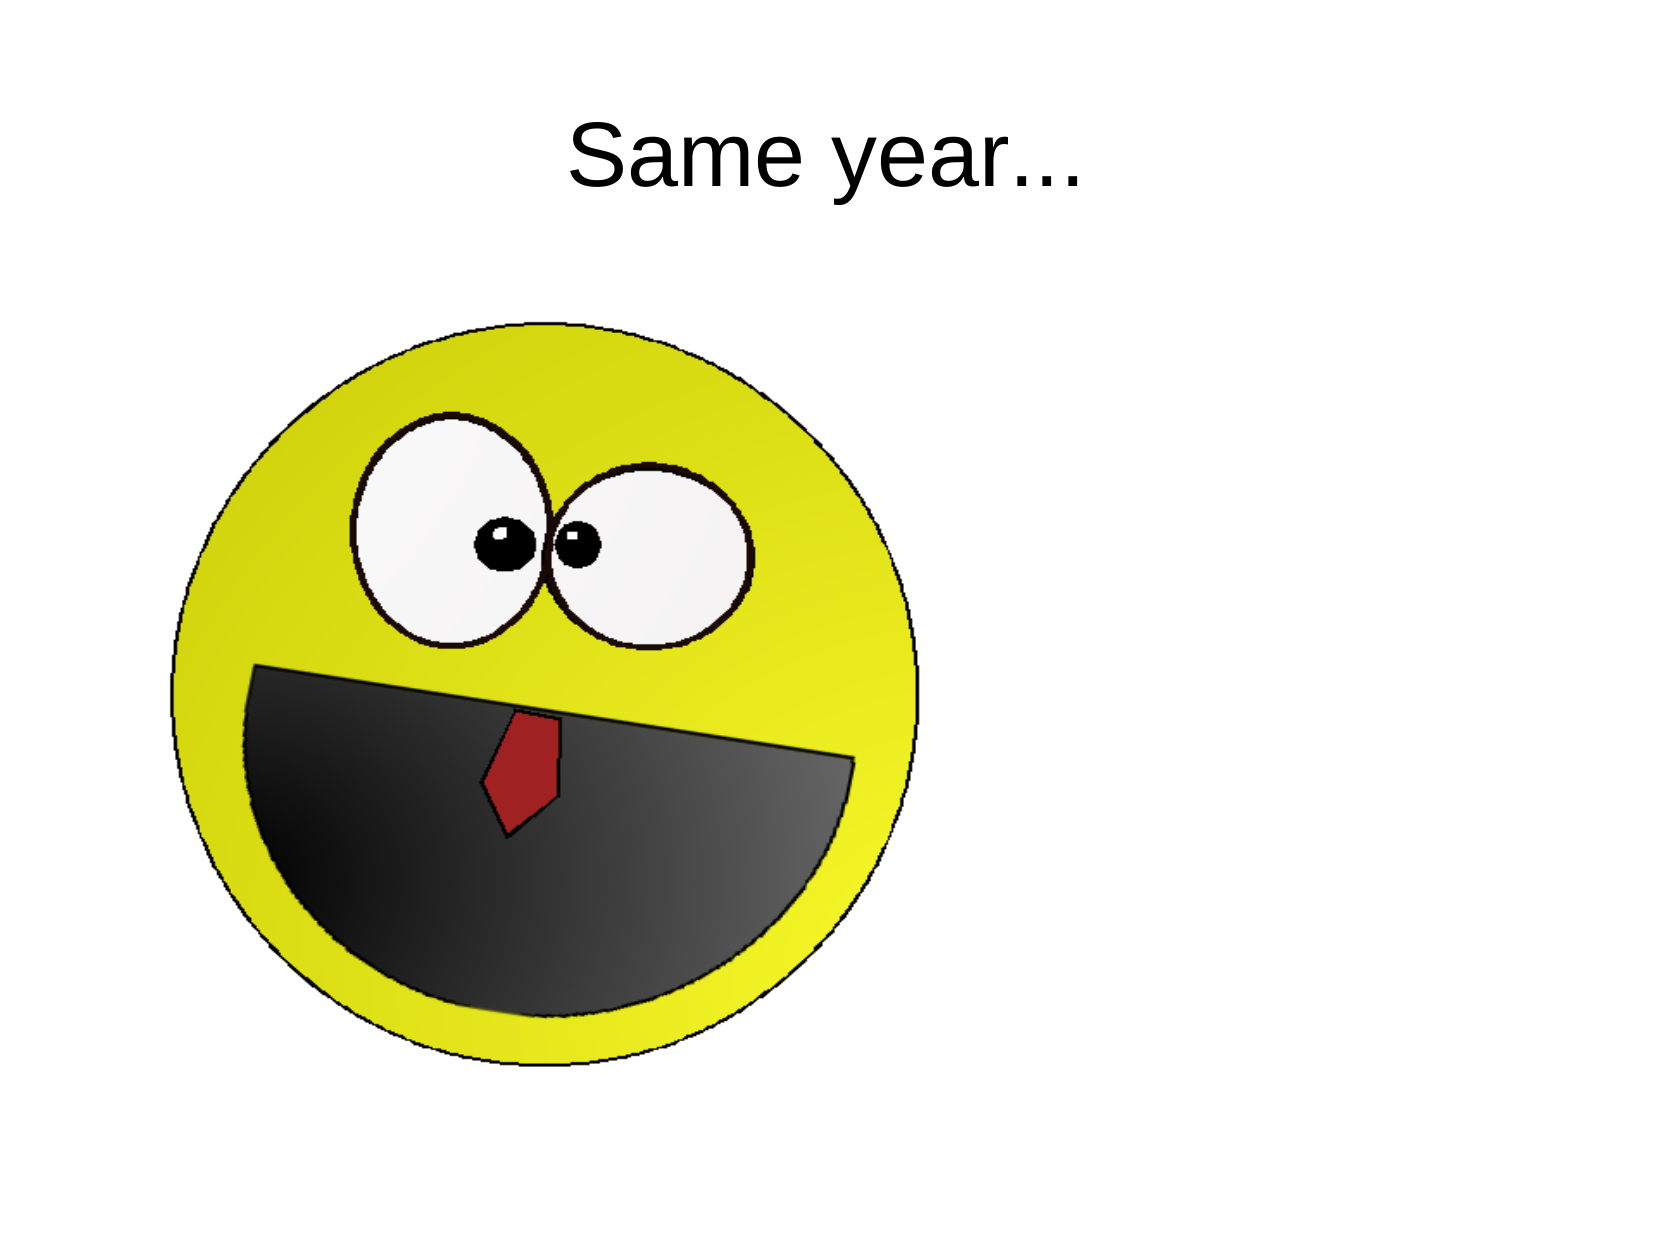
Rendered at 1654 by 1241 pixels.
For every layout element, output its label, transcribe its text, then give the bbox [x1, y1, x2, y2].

picture [55, 295, 1004, 1117]
title Same year... [82, 49, 1571, 257]
